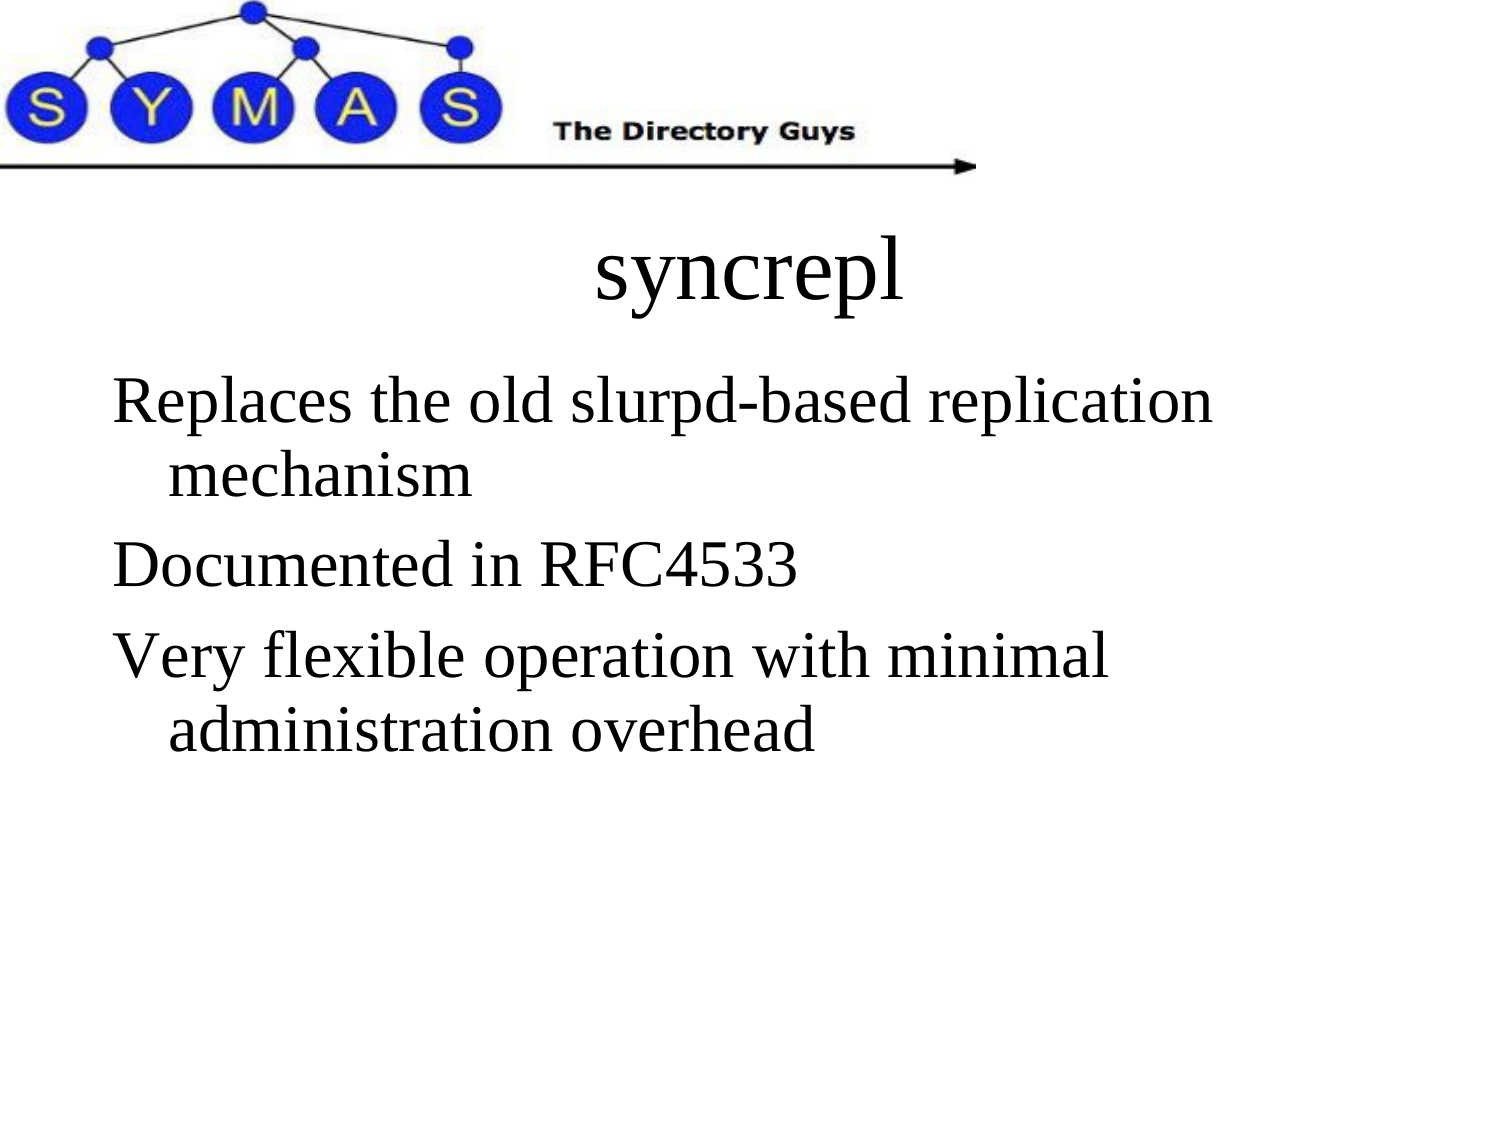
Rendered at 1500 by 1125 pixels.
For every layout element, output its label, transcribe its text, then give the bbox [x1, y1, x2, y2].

title syncrepl [112, 187, 1388, 351]
list Replaces the old slurpd-based replication mechanism Documented in RFC4533 Very flexible operation with minimal administration overhead [112, 362, 1388, 1038]
picture [0, 0, 976, 188]
